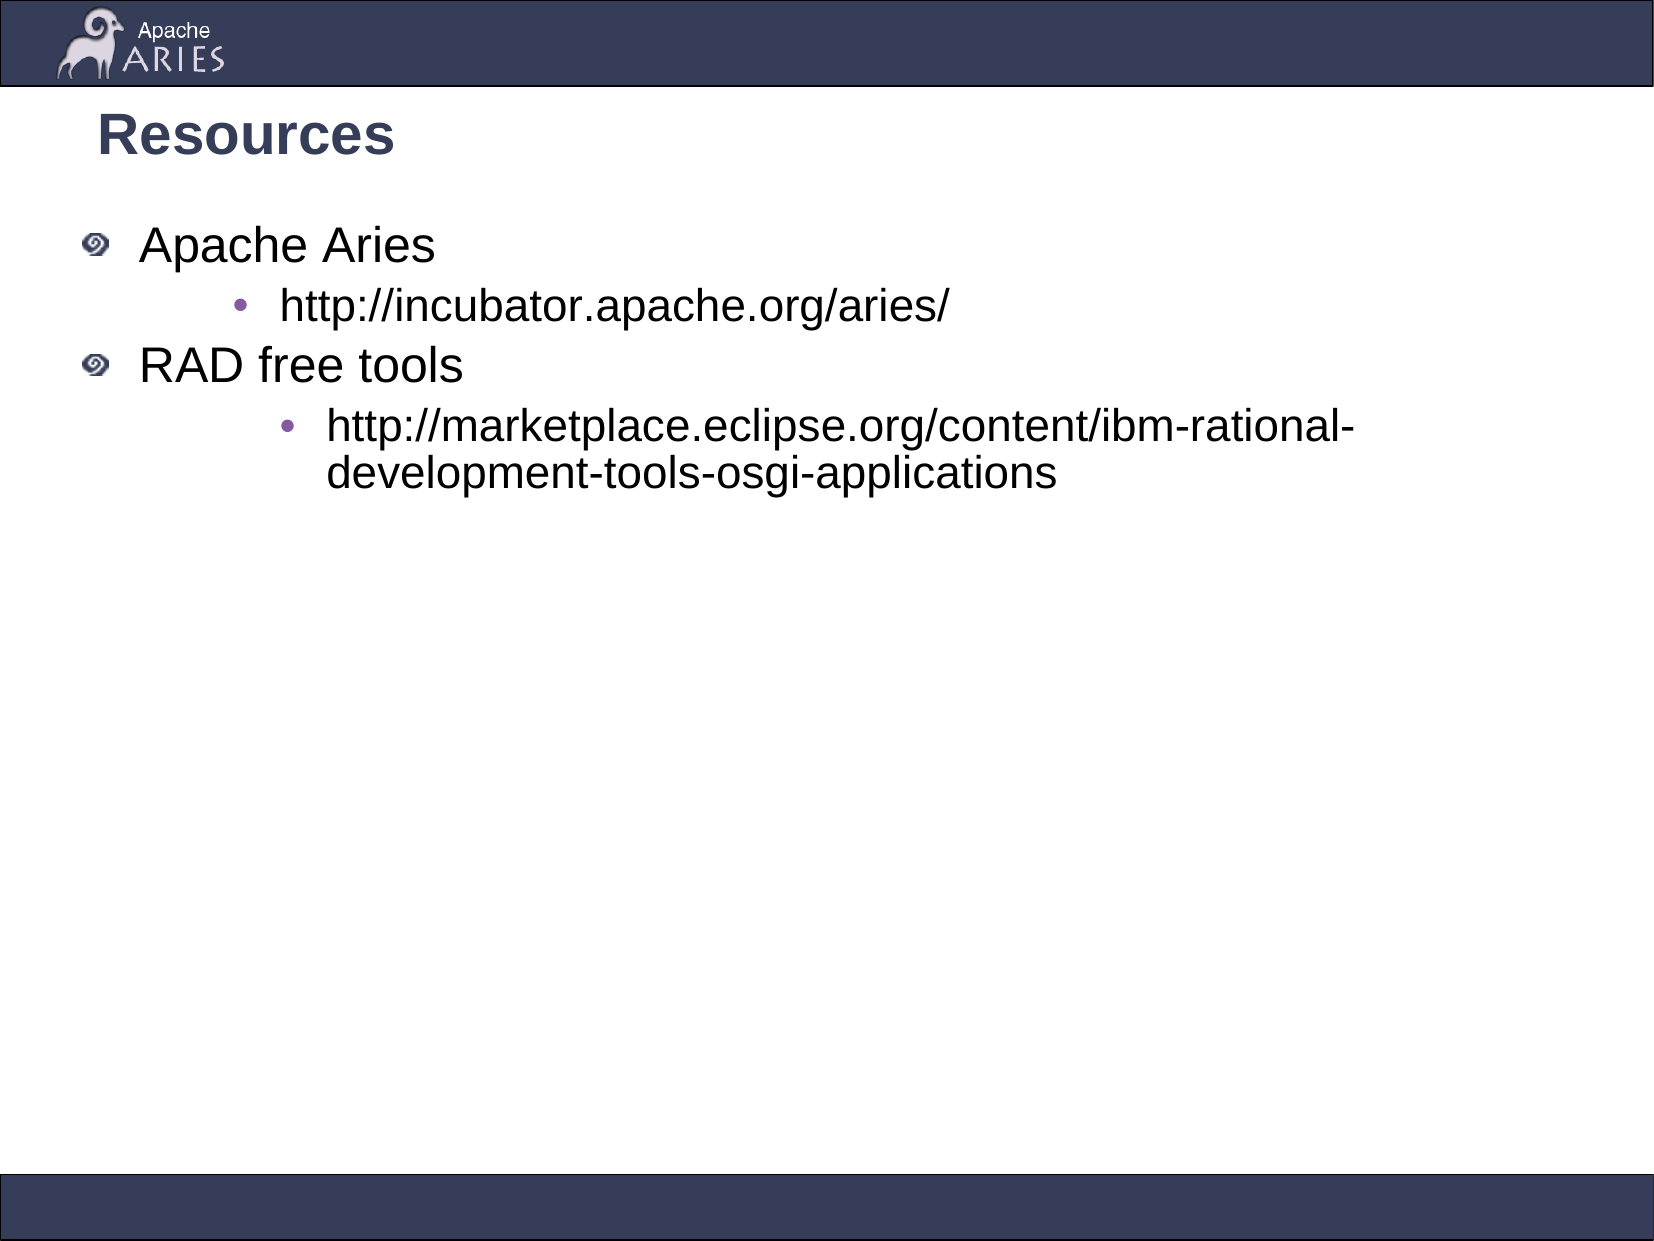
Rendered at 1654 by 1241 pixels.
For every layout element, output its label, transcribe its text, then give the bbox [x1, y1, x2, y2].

title Resources [82, 89, 1571, 185]
list Apache Aries http://incubator.apache.org/aries/ RAD free tools http://marketplace.eclipse.org/content/ibm-rational-development-tools-osgi-applications [82, 222, 1571, 1131]
picture [47, 3, 232, 83]
